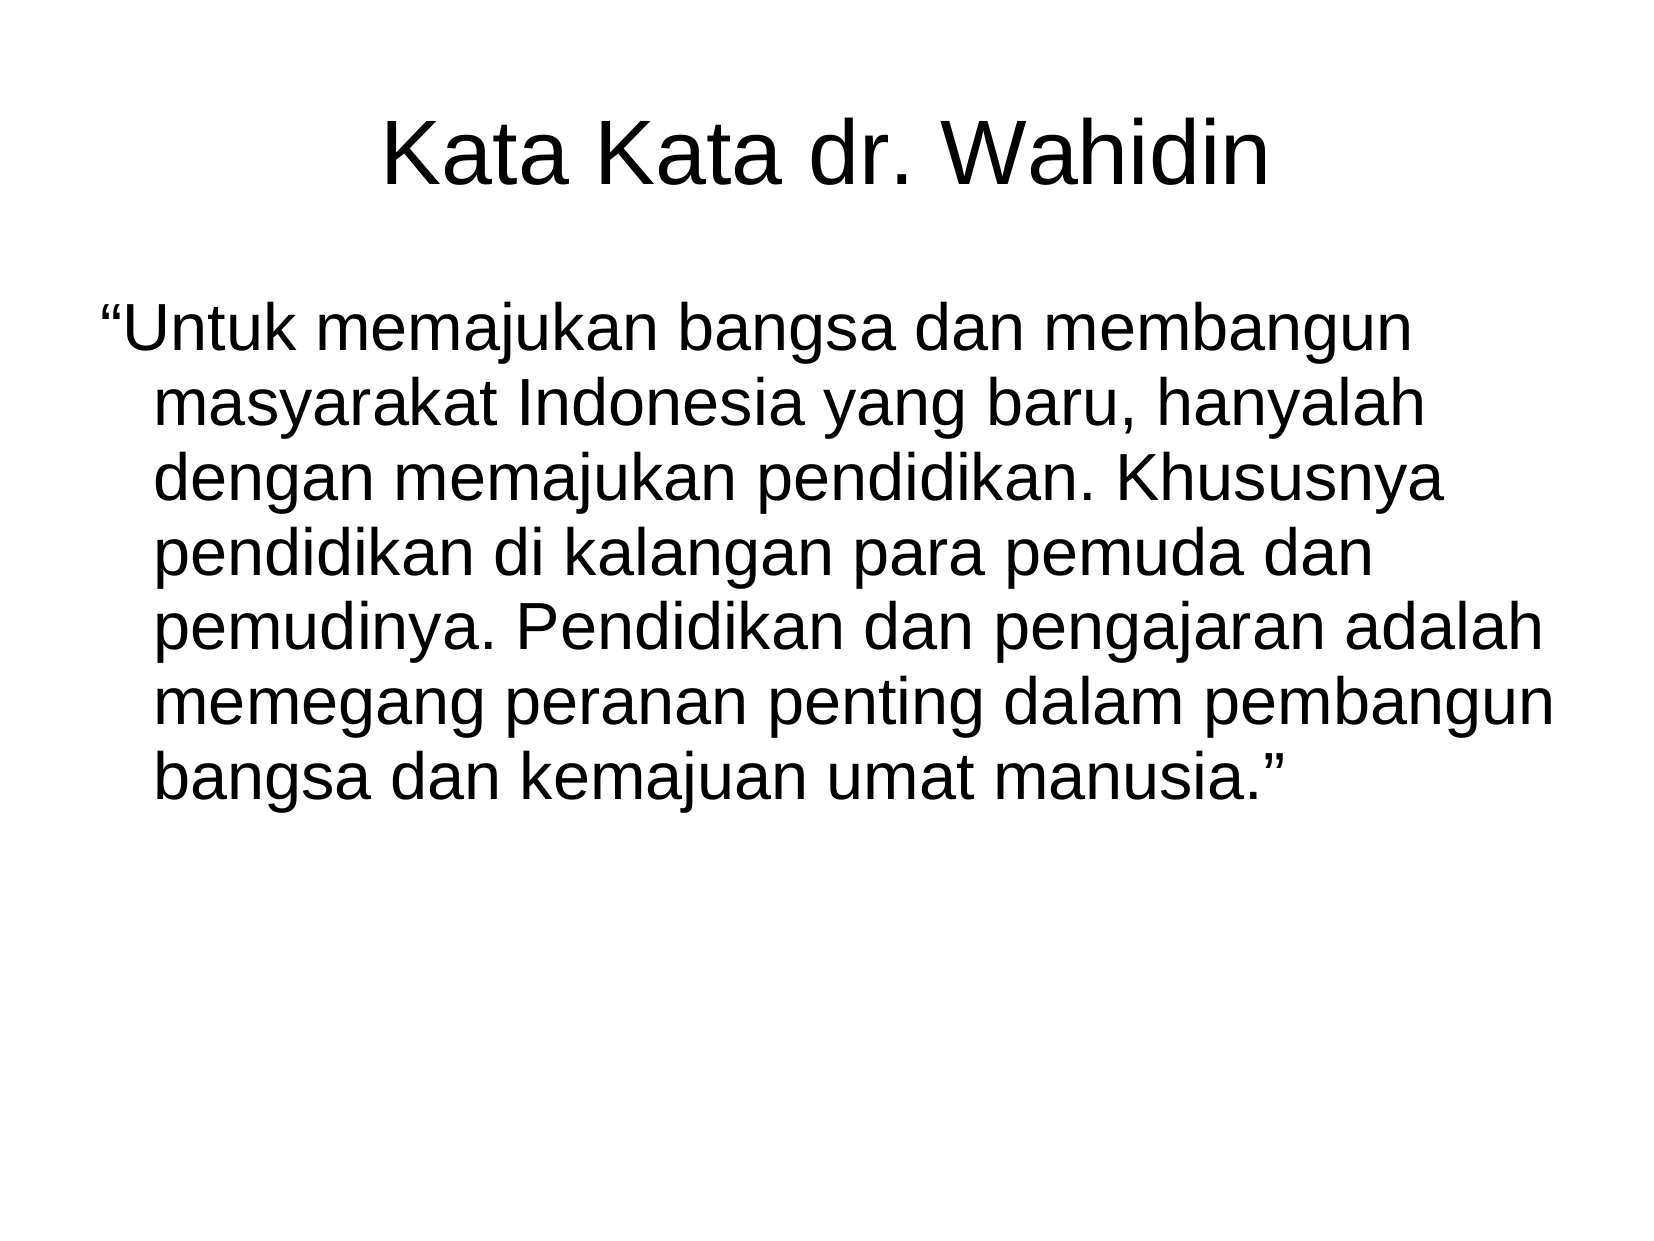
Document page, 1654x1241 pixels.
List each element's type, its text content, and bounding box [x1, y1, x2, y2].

title Kata Kata dr. Wahidin [82, 49, 1571, 257]
list “Untuk memajukan bangsa dan membangun masyarakat Indonesia yang baru, hanyalah dengan memajukan pendidikan. Khususnya pendidikan di kalangan para pemuda dan pemudinya. Pendidikan dan pengajaran adalah memegang peranan penting dalam pembangun bangsa dan kemajuan umat manusia.” [82, 290, 1571, 1094]
